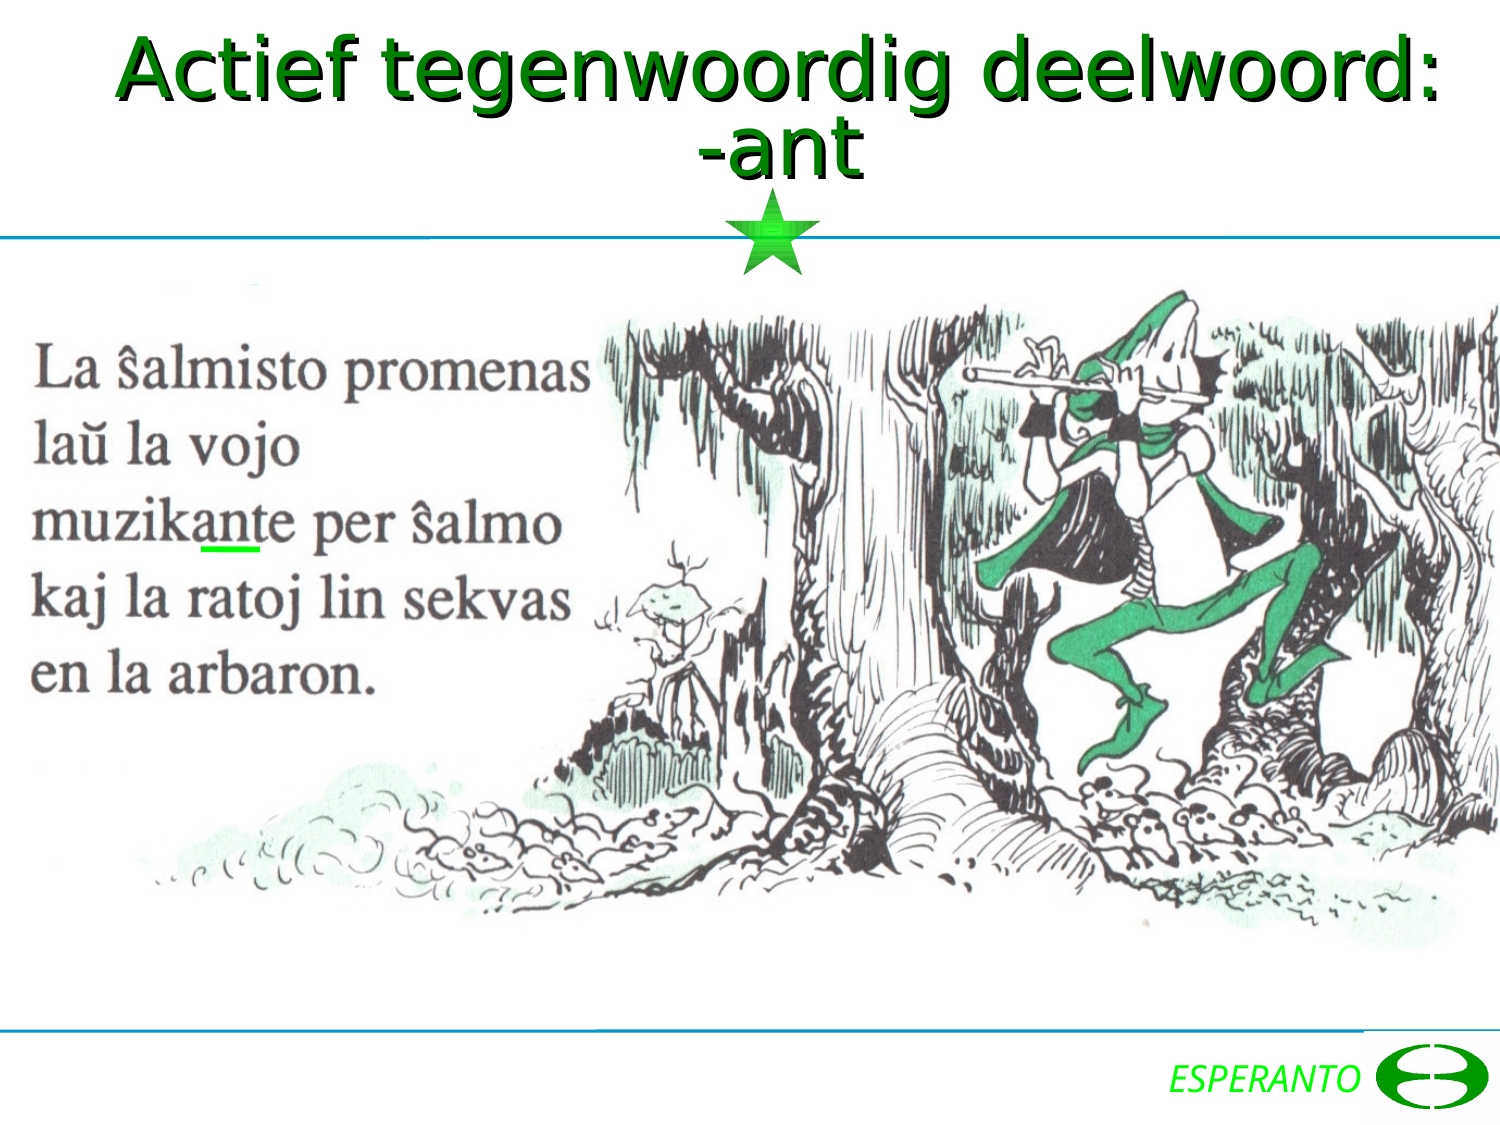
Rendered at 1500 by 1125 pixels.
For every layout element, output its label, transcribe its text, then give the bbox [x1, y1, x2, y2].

picture [1364, 1032, 1500, 1122]
picture [29, 284, 1500, 950]
title Actief tegenwoordig deelwoord: -ant [111, 0, 1447, 233]
